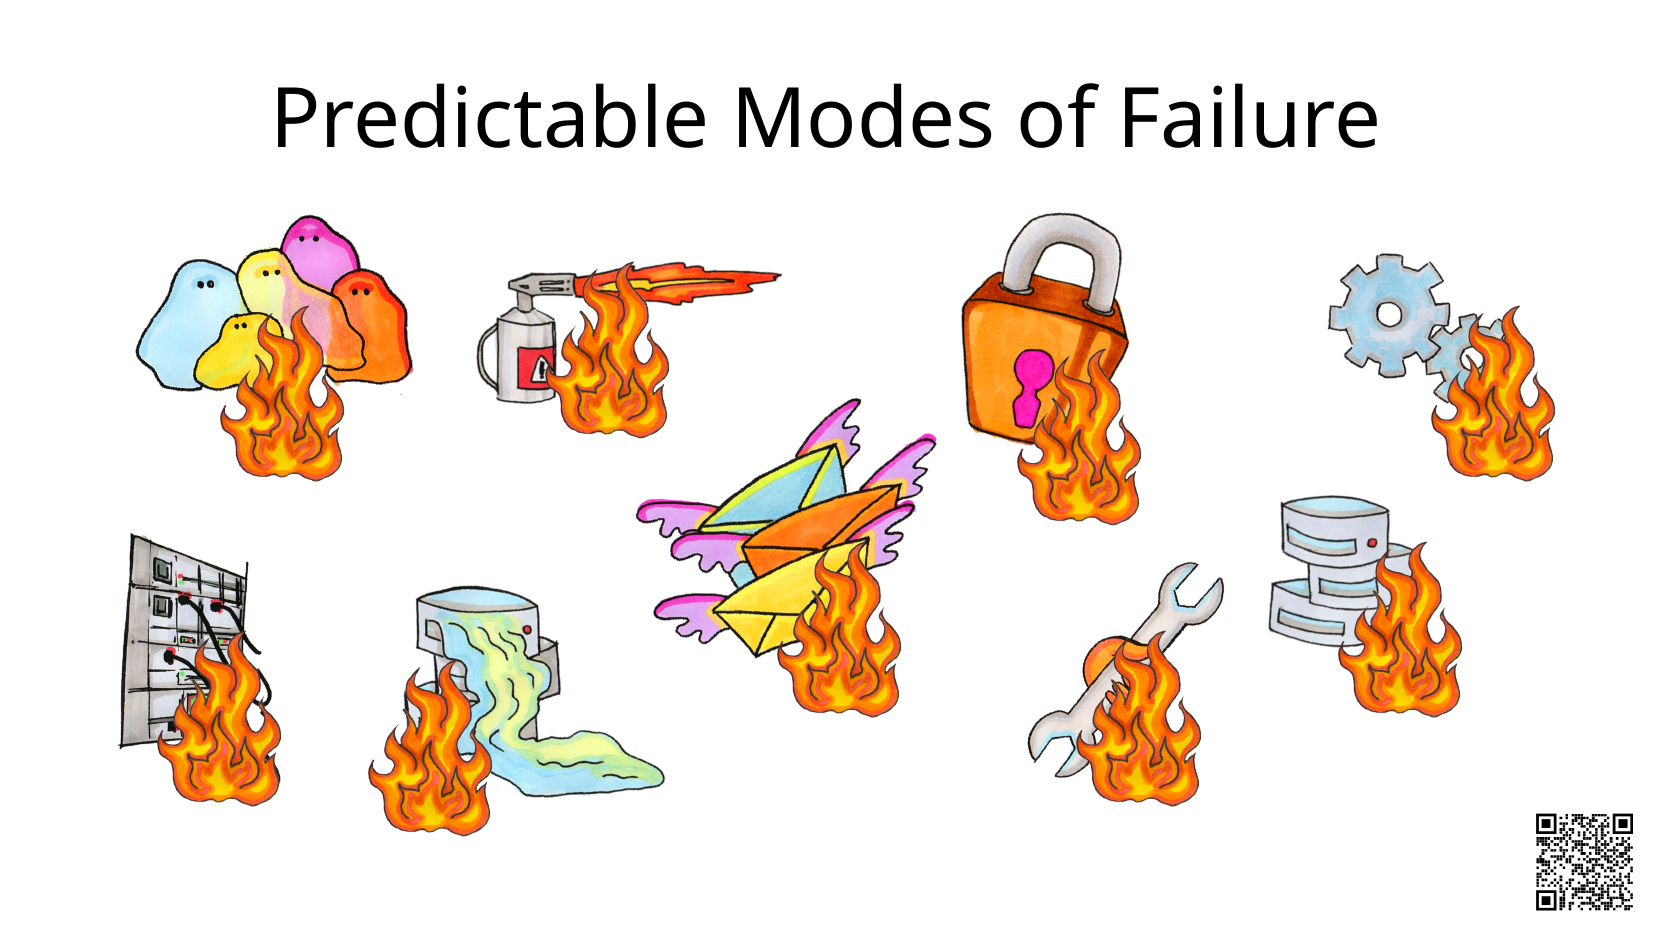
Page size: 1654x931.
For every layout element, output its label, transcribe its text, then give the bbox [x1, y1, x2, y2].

picture [1535, 812, 1635, 912]
picture [88, 512, 296, 813]
title Predictable Modes of Failure [82, 37, 1571, 193]
picture [118, 192, 418, 488]
picture [354, 147, 1570, 843]
